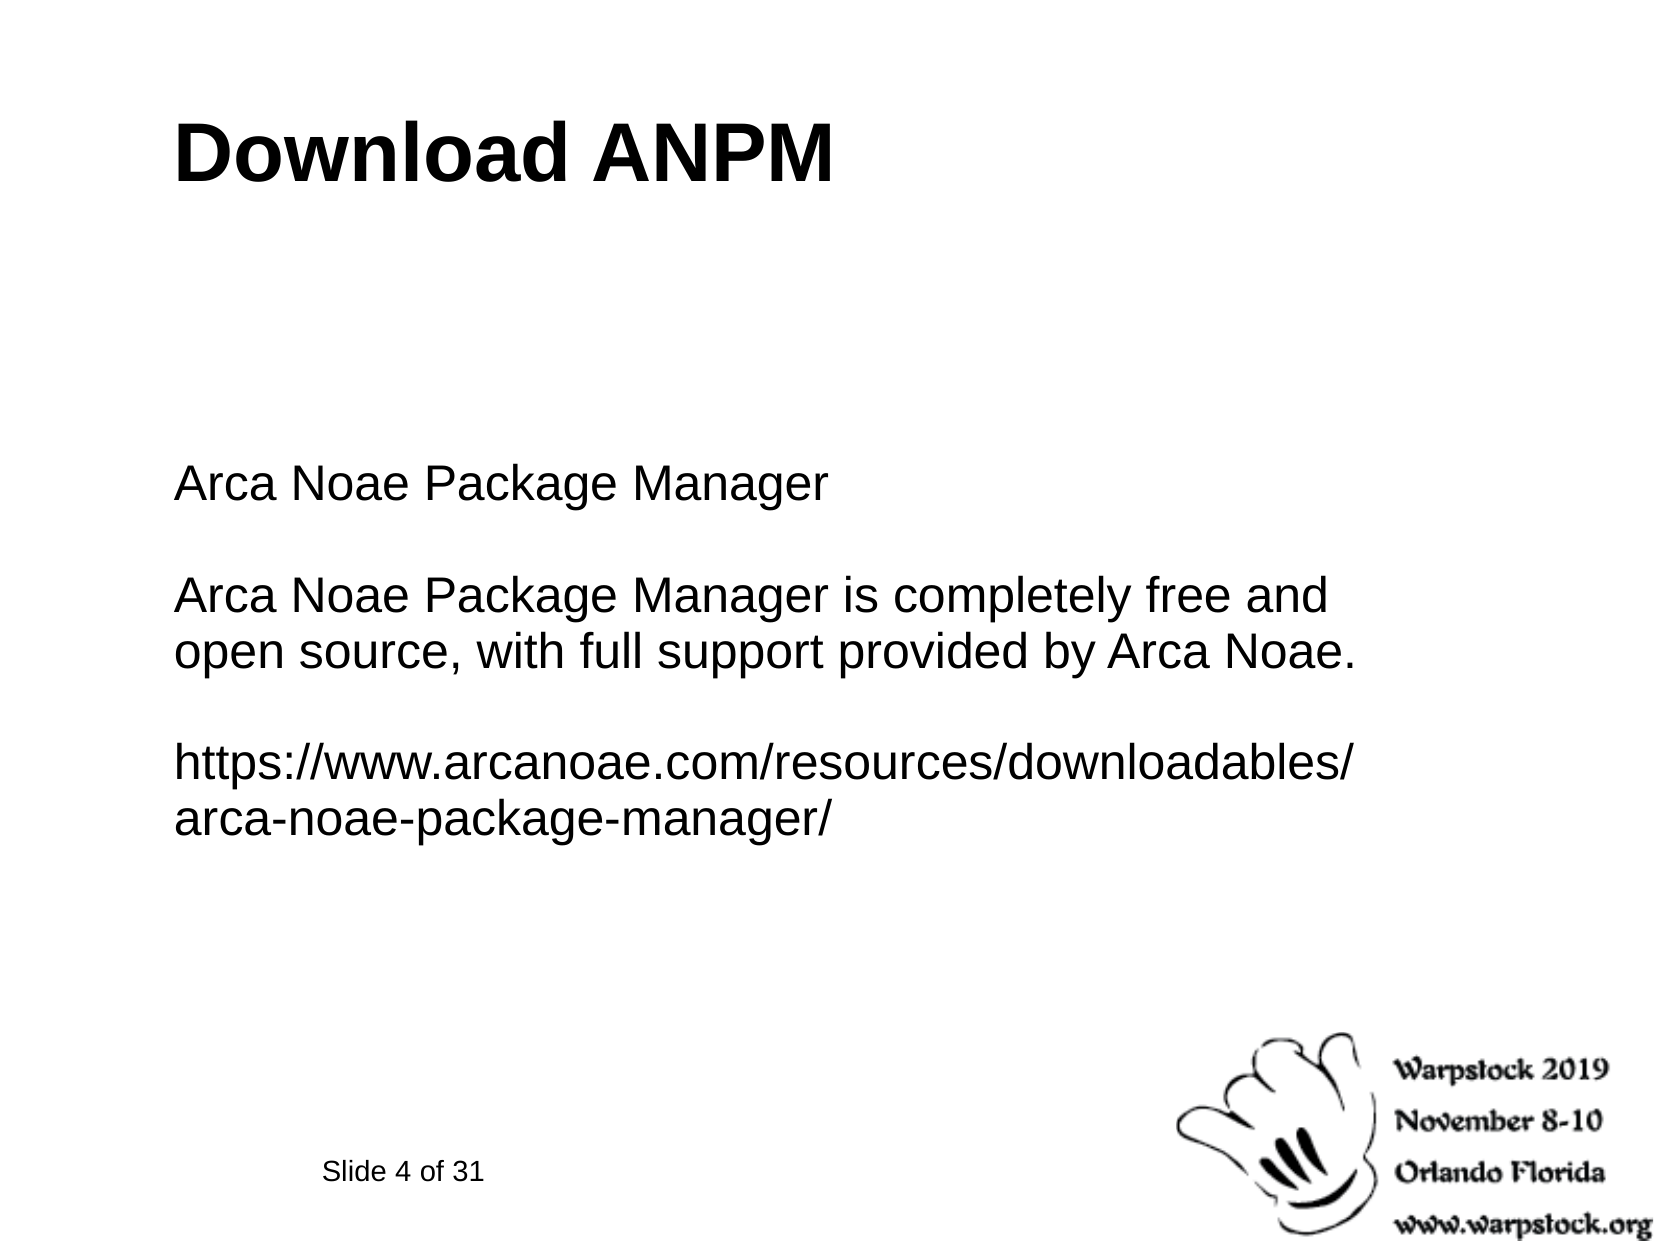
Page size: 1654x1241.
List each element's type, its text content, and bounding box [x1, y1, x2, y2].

title Download ANPM [173, 49, 1420, 257]
picture [1176, 1032, 1654, 1241]
subtitle Arca Noae Package Manager Arca Noae Package Manager is completely free and open source, with full support provided by Arca Noae. https://www.arcanoae.com/resources/downloadables/arca-noae-package-manager/ [173, 297, 1420, 1004]
